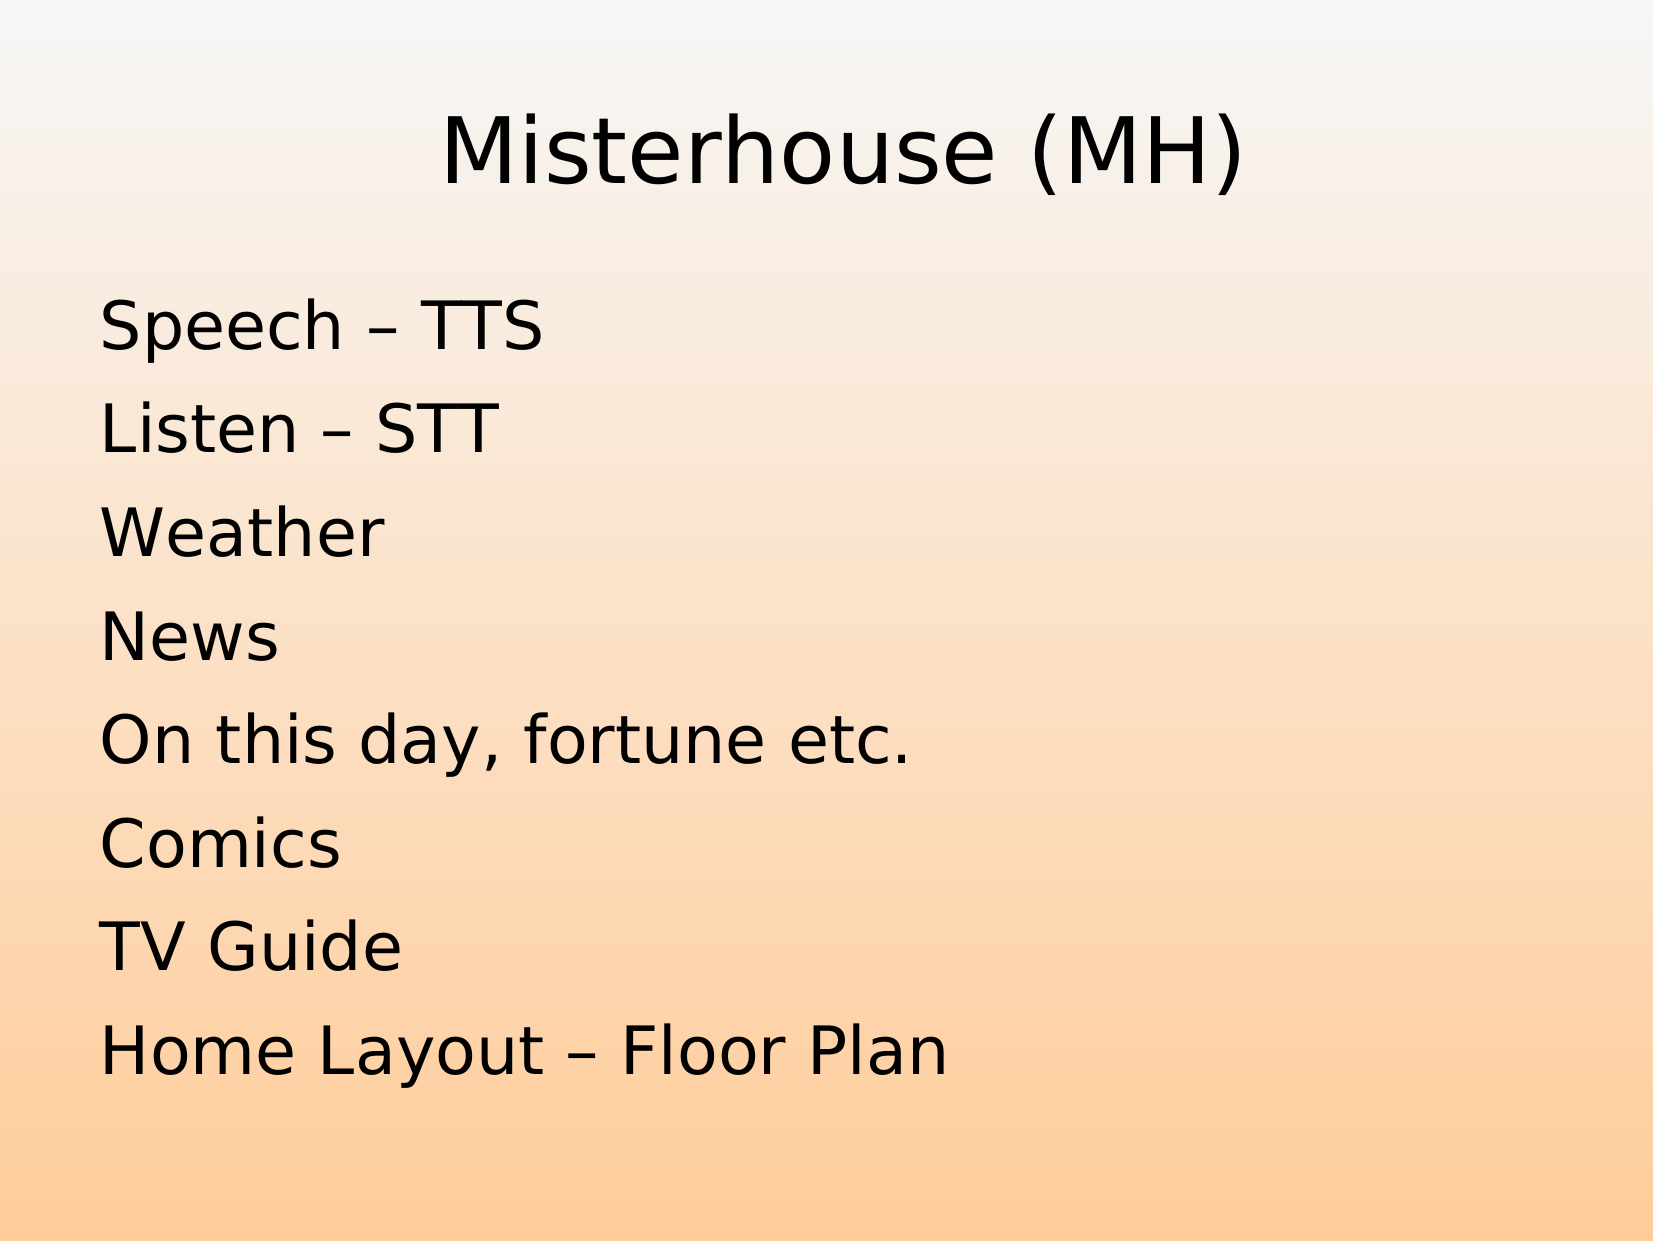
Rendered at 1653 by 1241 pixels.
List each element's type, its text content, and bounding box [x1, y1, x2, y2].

list Speech – TTS Listen – STT Weather News On this day, fortune etc. Comics TV Guide Home Layout – Floor Plan [82, 290, 1570, 1109]
title Misterhouse (MH) [82, 49, 1570, 257]
